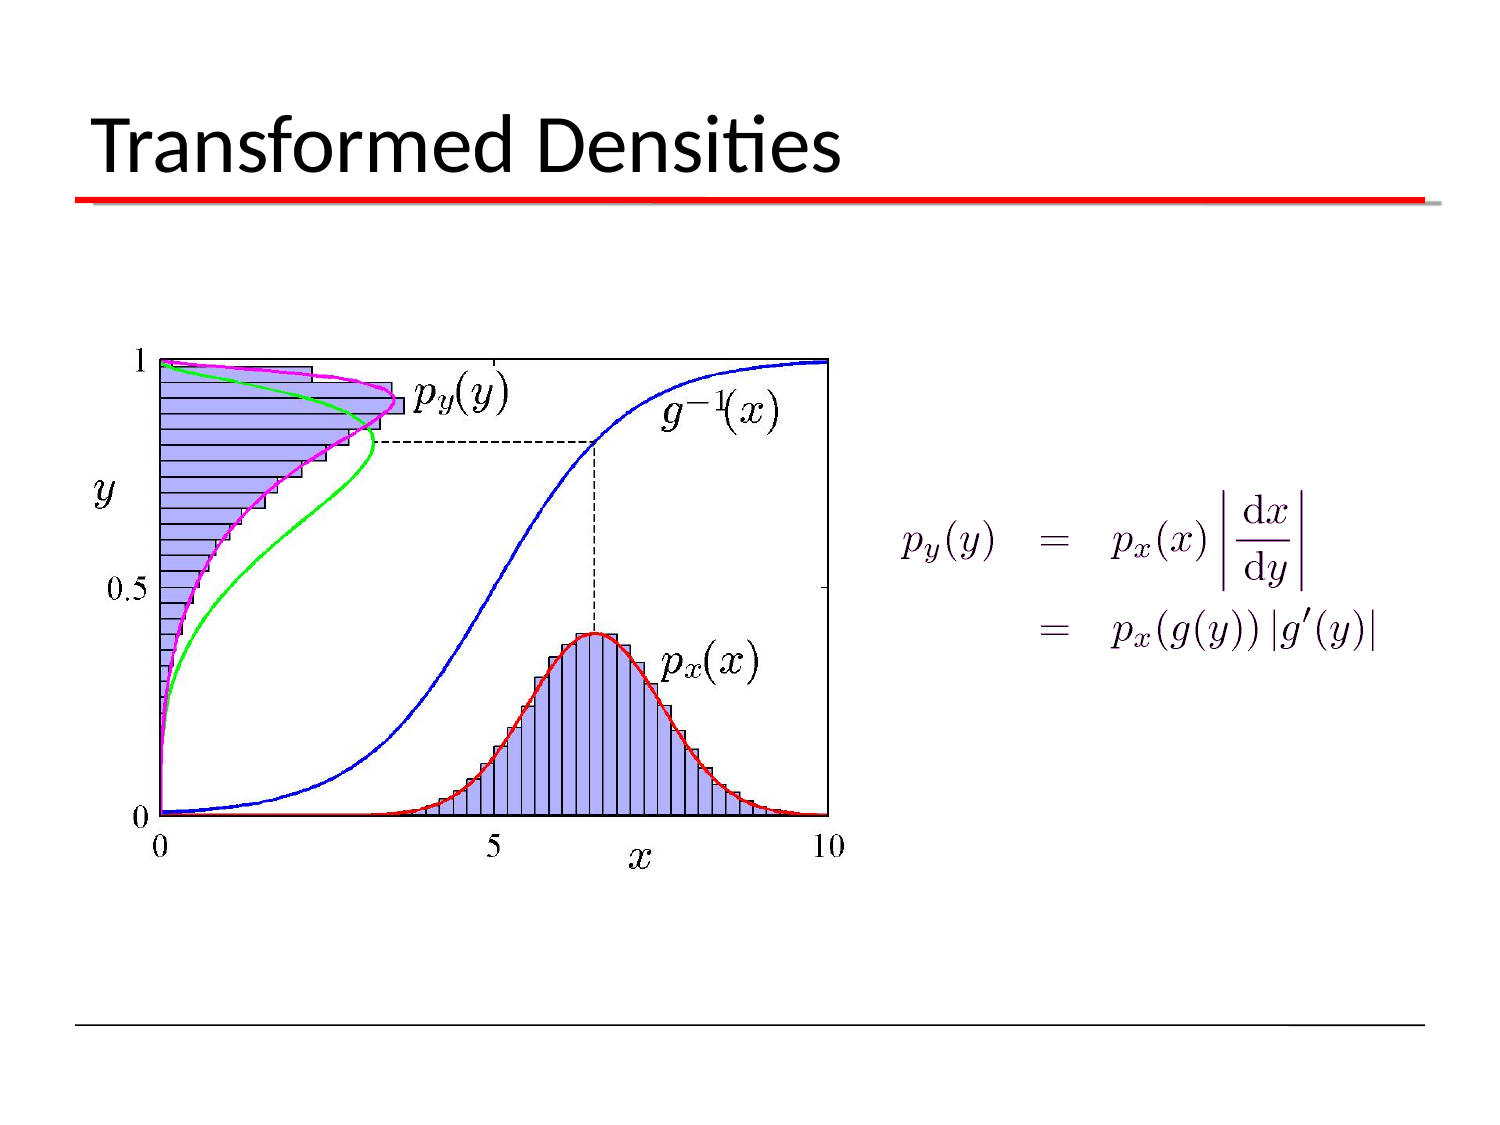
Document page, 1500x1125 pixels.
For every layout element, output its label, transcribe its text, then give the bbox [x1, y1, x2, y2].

picture [62, 321, 866, 925]
title Transformed Densities [75, 45, 1426, 233]
picture [900, 487, 1375, 654]
